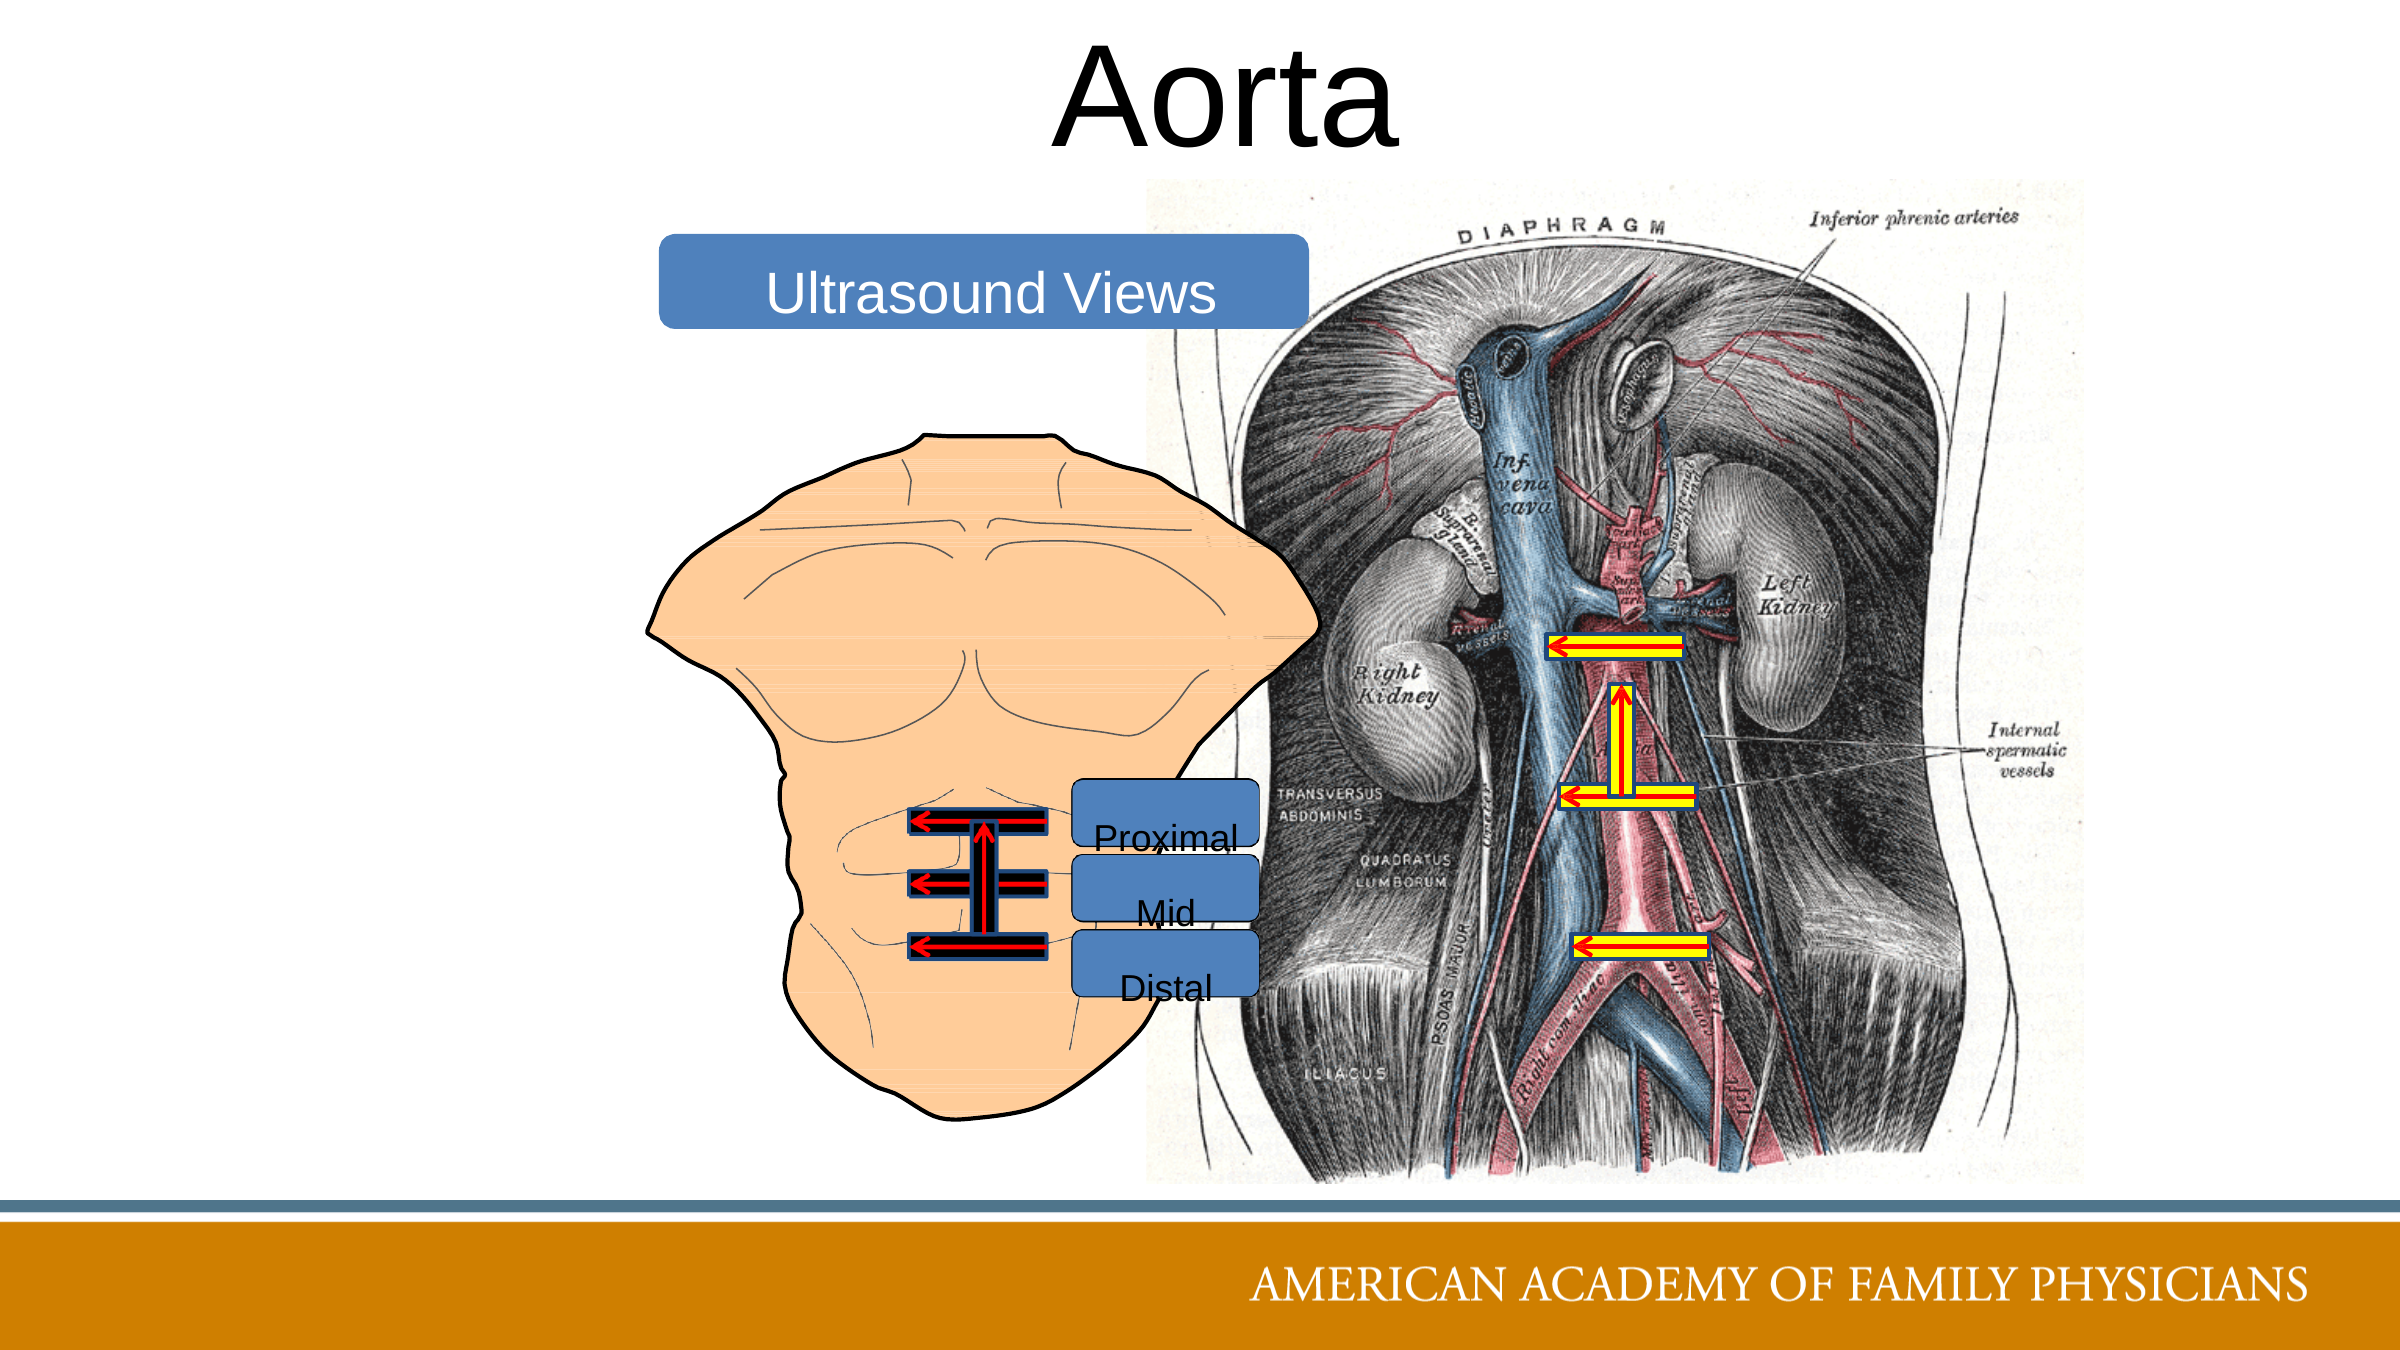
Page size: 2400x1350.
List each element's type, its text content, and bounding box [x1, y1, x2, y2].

title Aorta [0, 0, 2064, 226]
text_box Ultrasound Views [763, 255, 1221, 326]
picture [0, 1200, 2400, 1350]
text_box [650, 179, 2084, 1184]
text_box Proximal Mid Distal [1090, 784, 1241, 1009]
